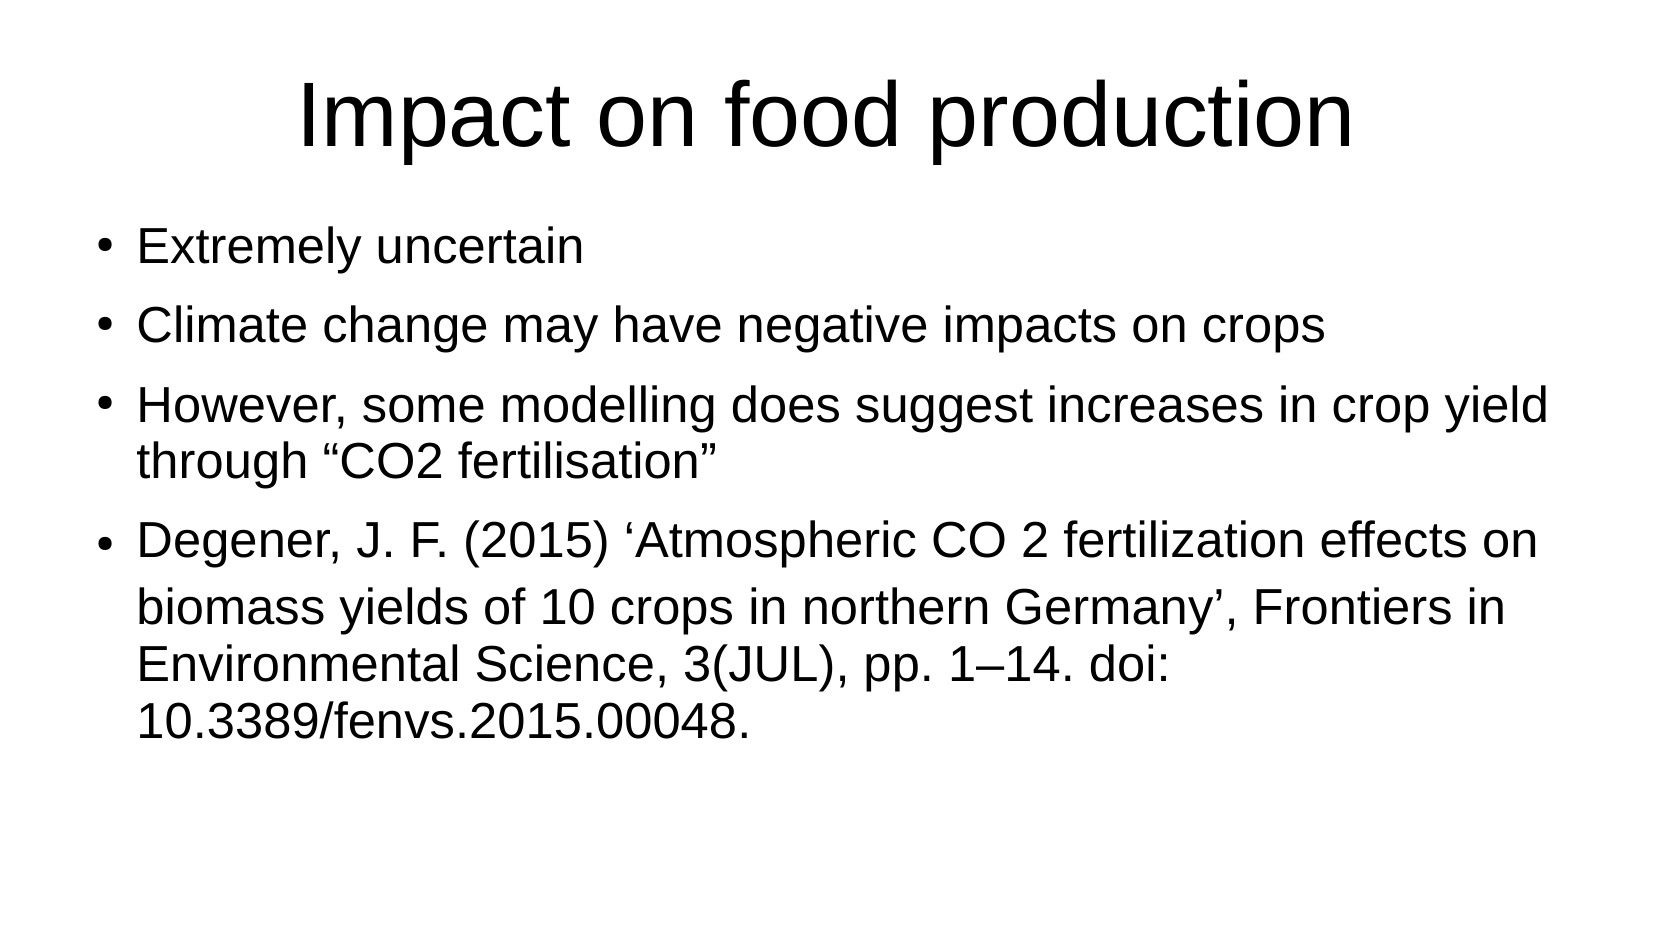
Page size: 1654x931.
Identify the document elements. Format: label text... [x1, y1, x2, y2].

list Extremely uncertain Climate change may have negative impacts on crops However, some modelling does suggest increases in crop yield through “CO2 fertilisation” ﻿Degener, J. F. (2015) ‘Atmospheric CO 2 fertilization effects on biomass yields of 10 crops in northern Germany’, Frontiers in Environmental Science, 3(JUL), pp. 1–14. doi: 10.3389/fenvs.2015.00048. [82, 217, 1571, 758]
title Impact on food production [82, 37, 1571, 193]
